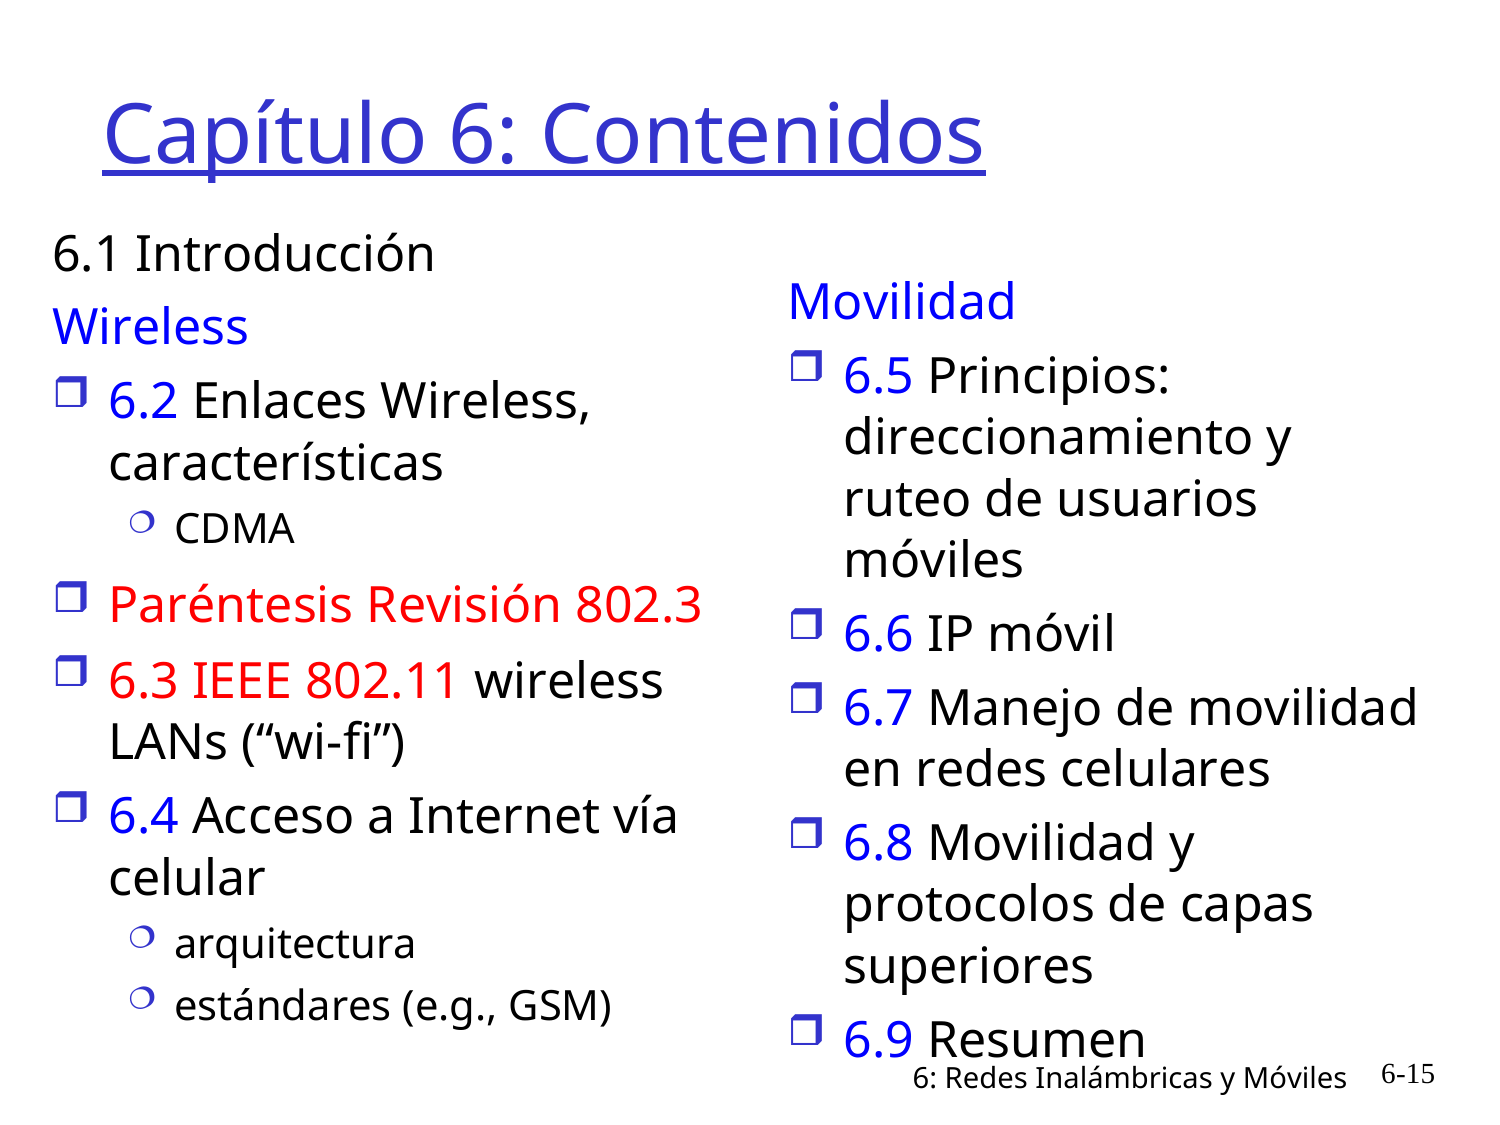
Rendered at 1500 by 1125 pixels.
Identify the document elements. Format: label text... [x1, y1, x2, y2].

title Capítulo 6: Contenidos [87, 37, 1363, 225]
list 6.1 Introducción Wireless 6.2 Enlaces Wireless, características CDMA Paréntesis Revisión 802.3 6.3 IEEE 802.11 wireless LANs (“wi-fi”) 6.4 Acceso a Internet vía celular arquitectura estándares (e.g., GSM) [37, 214, 751, 1002]
list Movilidad 6.5 Principios: direccionamiento y ruteo de usuarios móviles 6.6 IP móvil 6.7 Manejo de movilidad en redes celulares 6.8 Movilidad y protocolos de capas superiores 6.9 Resumen [772, 262, 1438, 1031]
